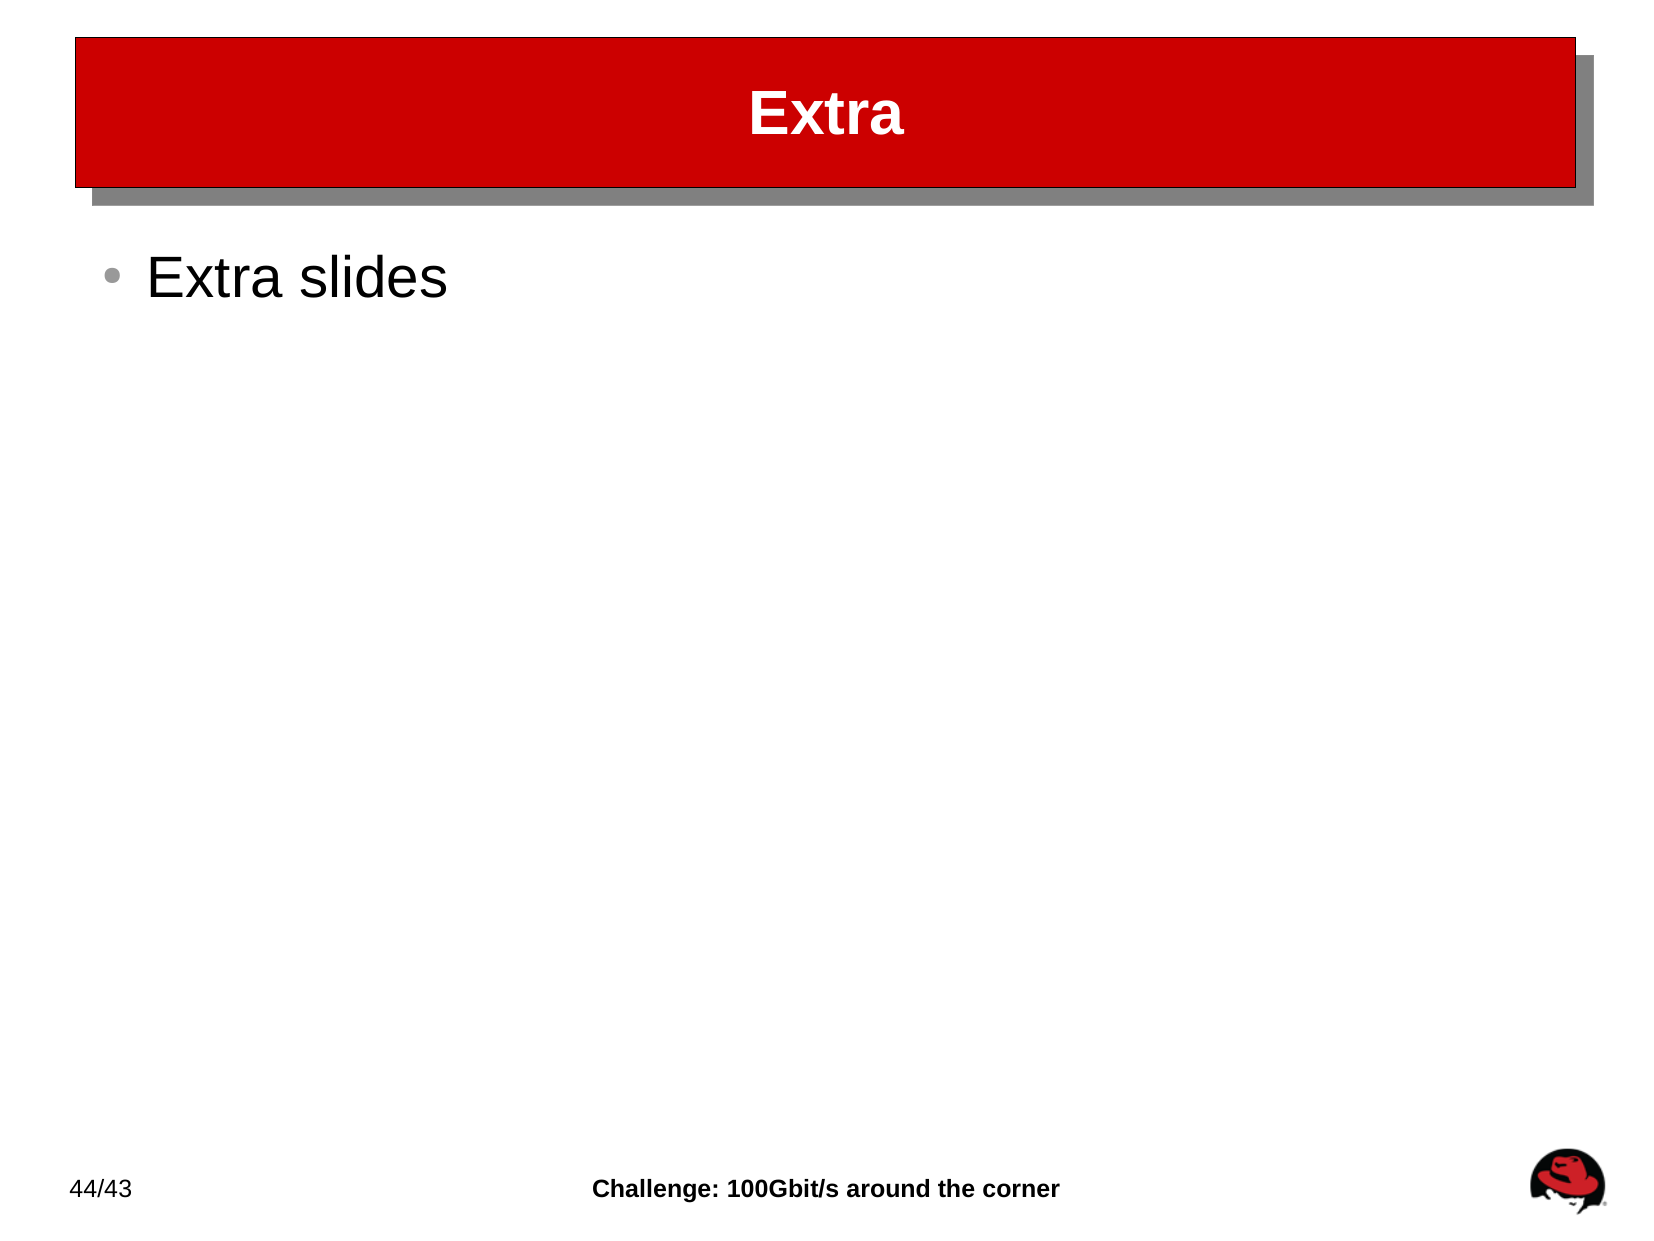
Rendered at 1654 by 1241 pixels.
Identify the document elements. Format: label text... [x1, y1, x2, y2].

title Extra [82, 37, 1571, 188]
picture [1529, 1146, 1613, 1224]
list Extra slides [86, 244, 1576, 1039]
